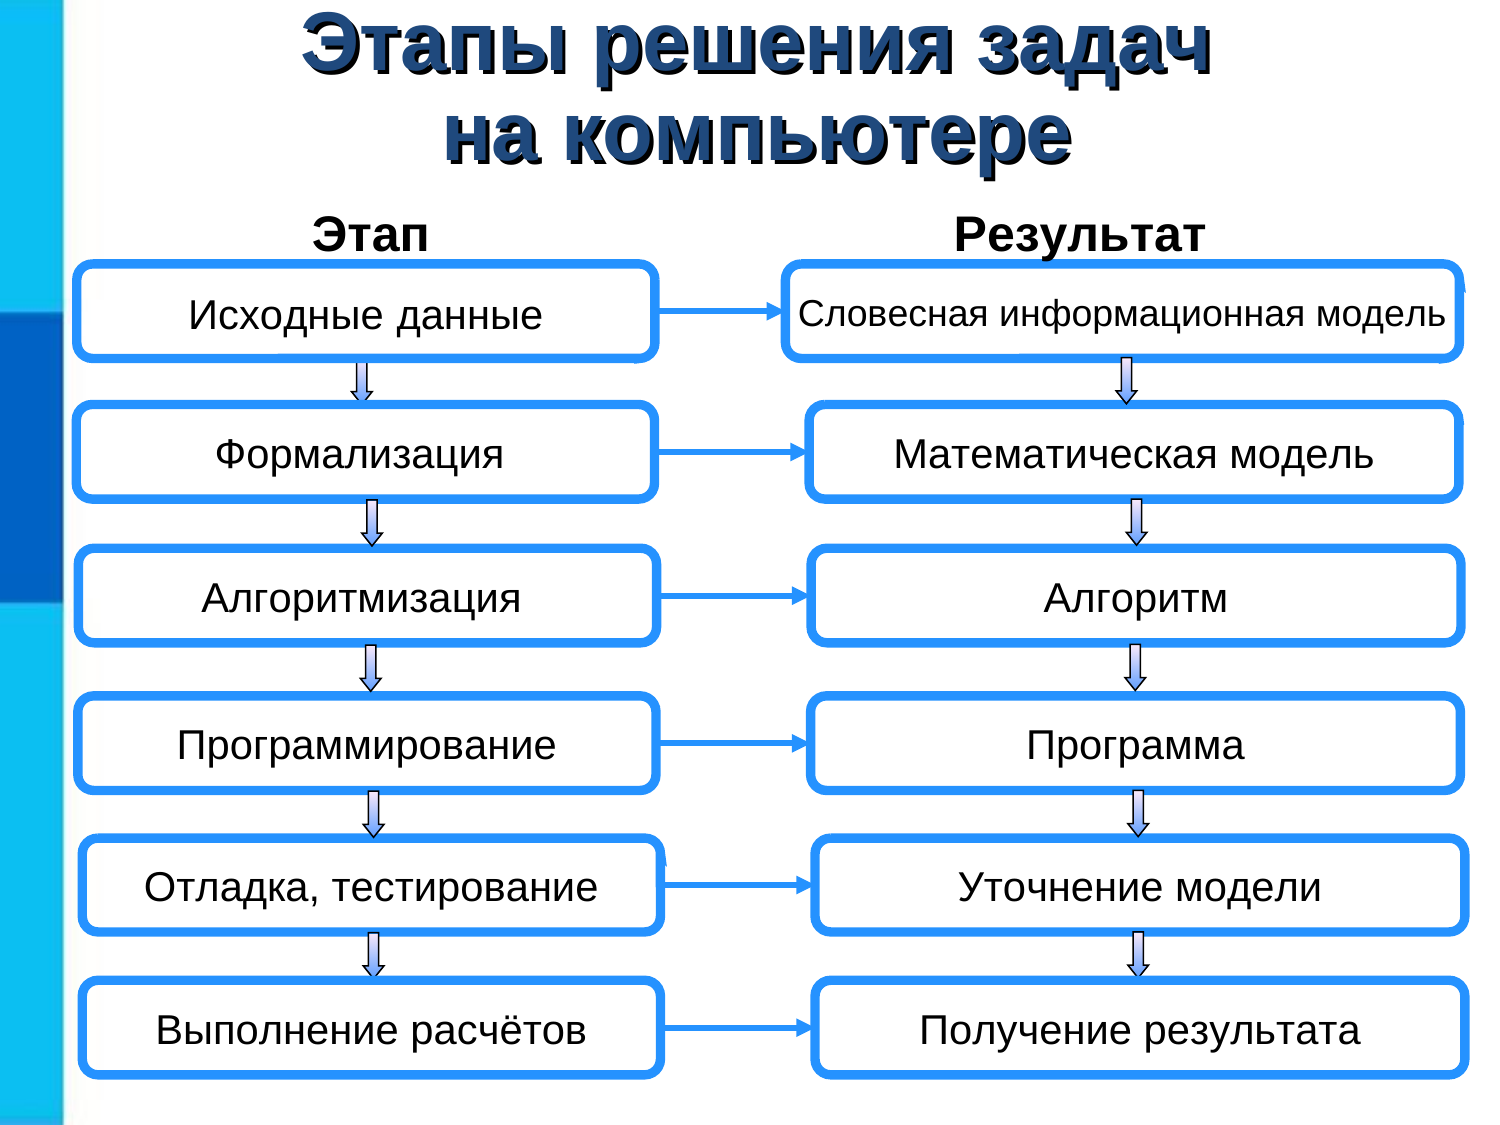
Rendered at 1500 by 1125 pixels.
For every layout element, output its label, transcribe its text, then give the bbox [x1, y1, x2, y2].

text_box Уточнение модели [815, 838, 1465, 932]
text_box [363, 932, 384, 979]
text_box Выполнение расчётов [82, 980, 661, 1075]
text_box Исходные данные [76, 263, 655, 359]
text_box Программа [810, 695, 1461, 791]
picture [0, 0, 1500, 1125]
text_box Алгоритм [811, 548, 1461, 643]
text_box Этап [253, 193, 502, 269]
text_box [360, 645, 382, 692]
text_box Словесная информационная модель [785, 263, 1460, 359]
text_box Этапы решения задач на компьютере [88, 5, 1425, 172]
text_box [361, 499, 383, 546]
text_box Отладка, тестирование [82, 838, 661, 932]
text_box Программирование [77, 695, 656, 791]
text_box Результат [903, 193, 1270, 269]
text_box [1125, 644, 1146, 691]
text_box [351, 359, 373, 404]
text_box [1116, 357, 1137, 404]
text_box Алгоритмизация [78, 548, 657, 643]
text_box Формализация [76, 404, 655, 500]
text_box [363, 791, 384, 838]
text_box [1127, 790, 1149, 837]
text_box Получение результата [815, 980, 1465, 1075]
text_box Математическая модель [809, 404, 1459, 500]
text_box [1127, 931, 1149, 979]
text_box [1126, 499, 1147, 546]
